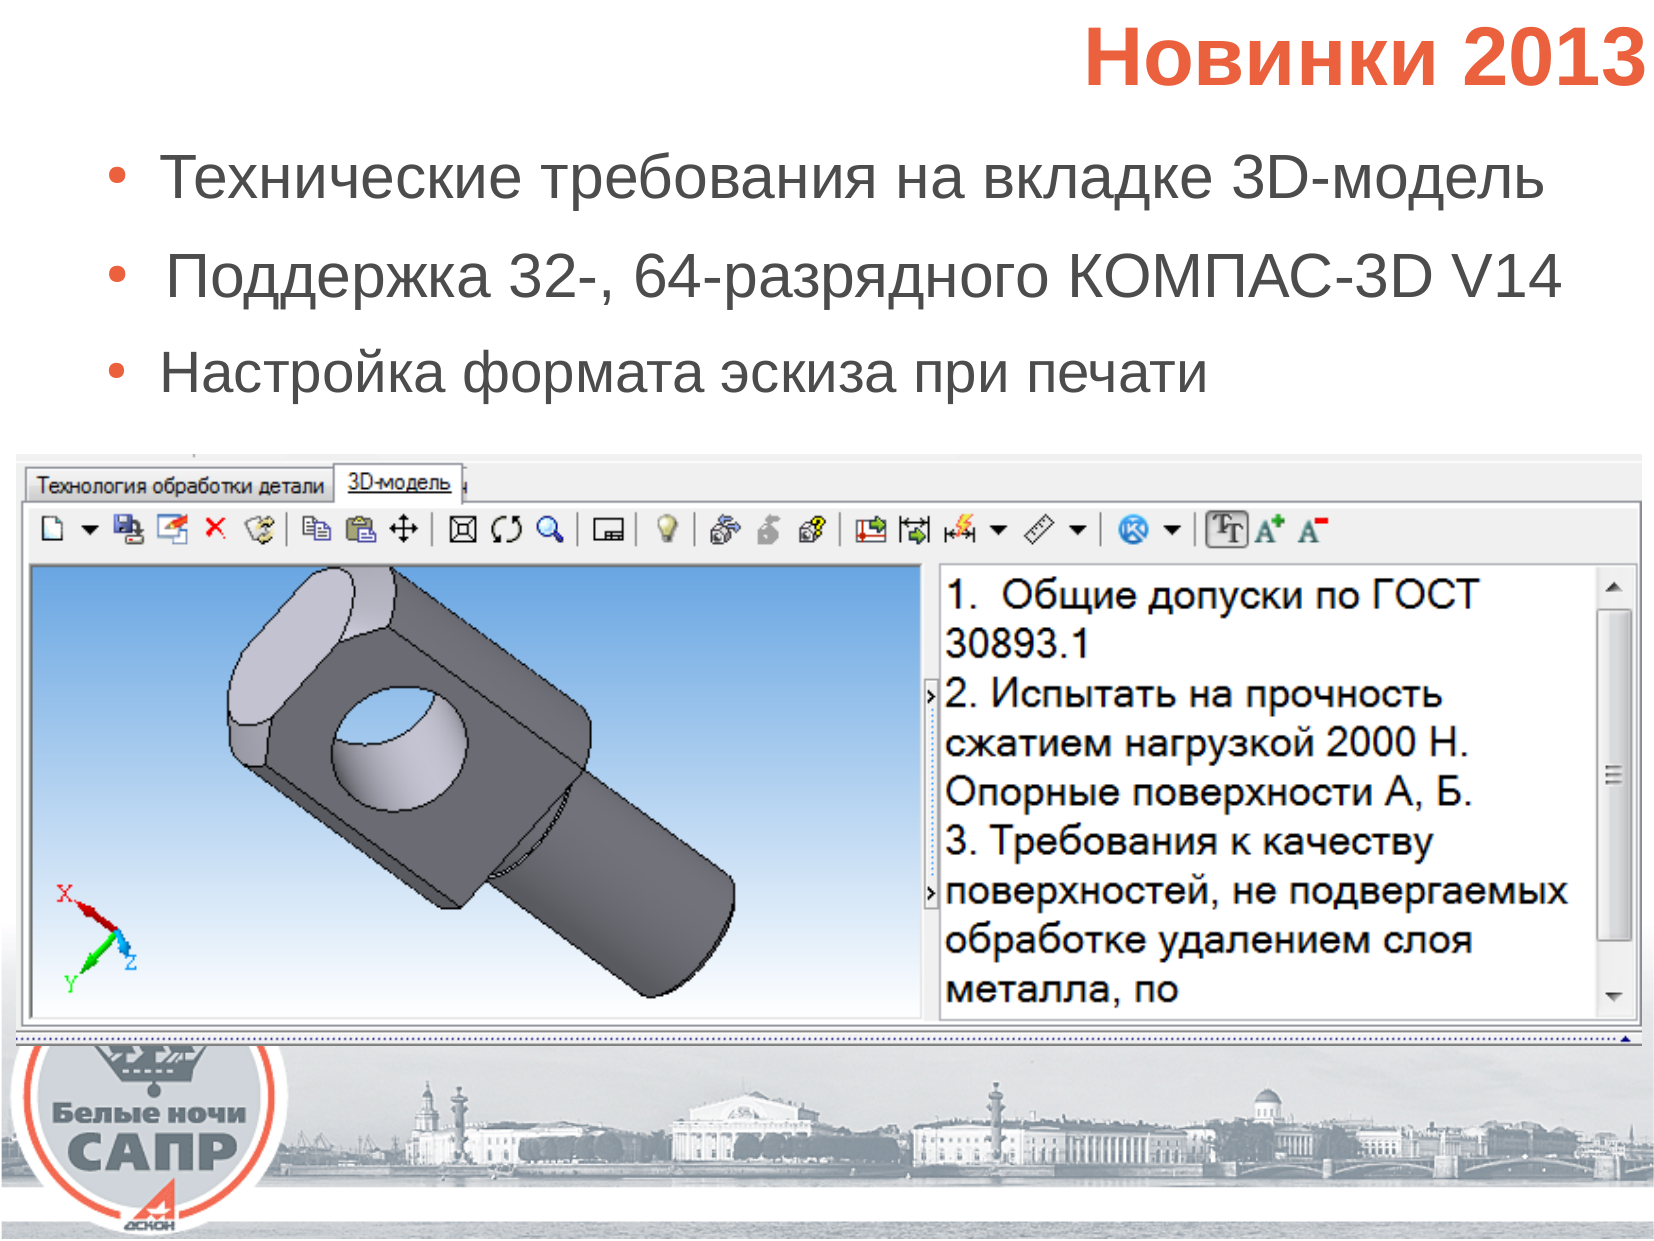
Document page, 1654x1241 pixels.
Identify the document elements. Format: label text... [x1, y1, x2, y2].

list Технические требования на вкладке 3D-модель Поддержка 32-, 64-разрядного КОМПАС-3D V14 Настройка формата эскиза при печати [88, 141, 1595, 414]
picture [1, 0, 1654, 1239]
title Новинки 2013 [159, 8, 1648, 107]
